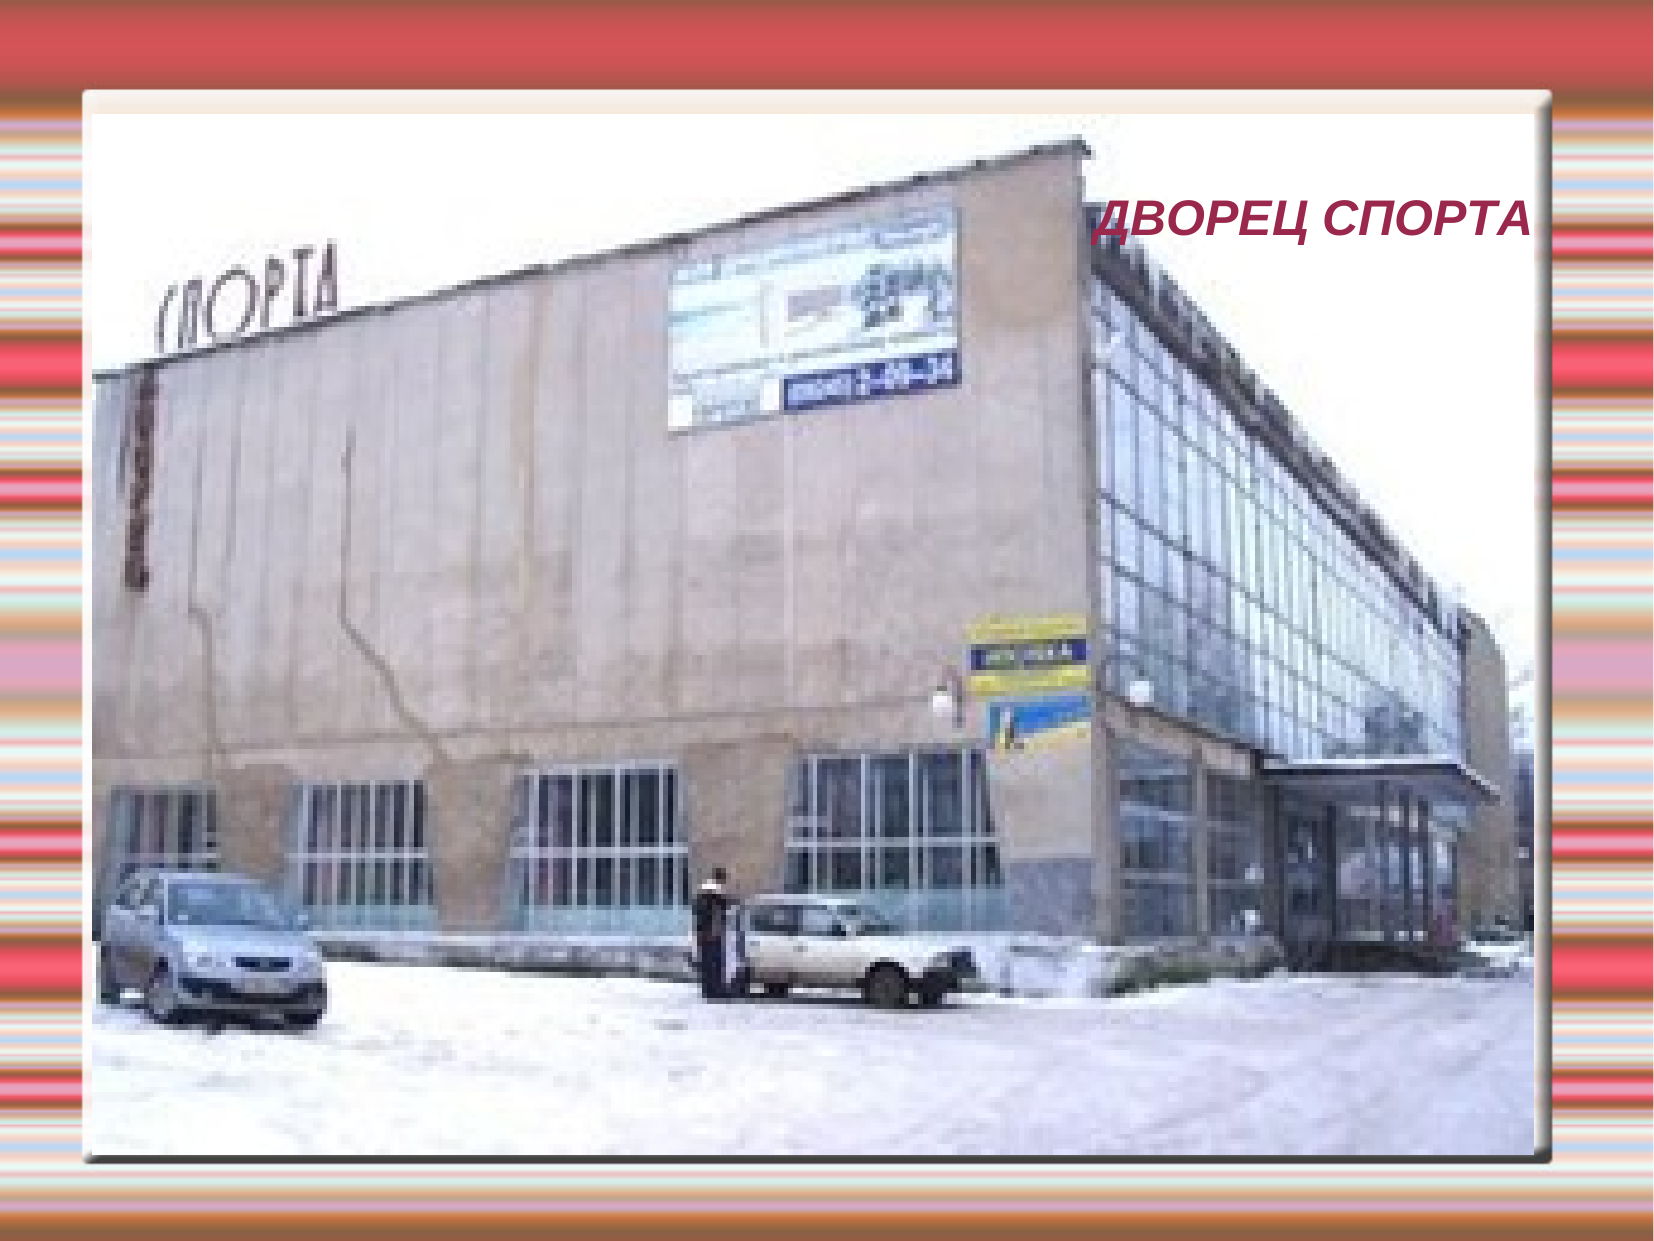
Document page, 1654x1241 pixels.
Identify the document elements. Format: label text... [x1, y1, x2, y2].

title ДВОРЕЦ СПОРТА [121, 114, 1534, 322]
picture [0, 0, 1654, 1241]
